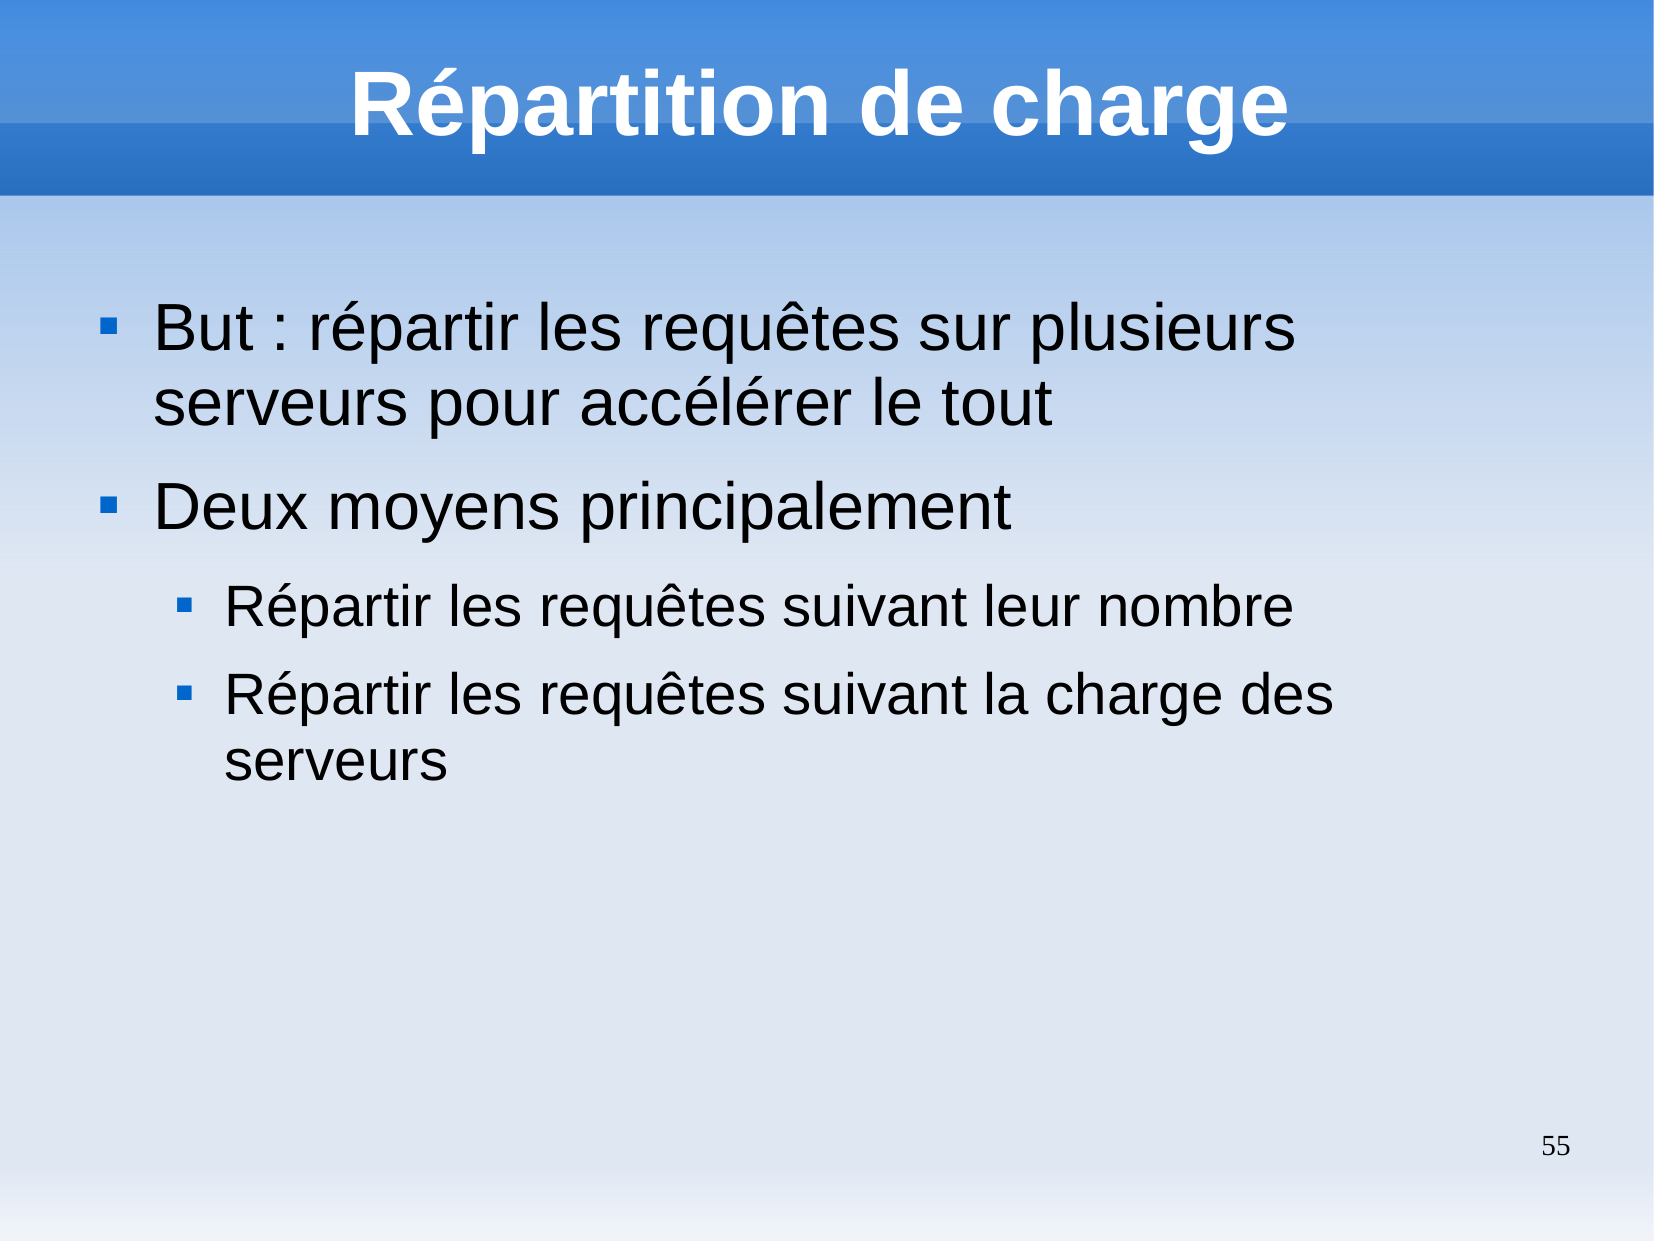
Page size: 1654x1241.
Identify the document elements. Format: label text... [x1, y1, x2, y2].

picture [0, 0, 1654, 1241]
title Répartition de charge [76, 7, 1565, 200]
list But : répartir les requêtes sur plusieurs serveurs pour accélérer le tout Deux moyens principalement Répartir les requêtes suivant leur nombre Répartir les requêtes suivant la charge des serveurs [82, 290, 1571, 1094]
